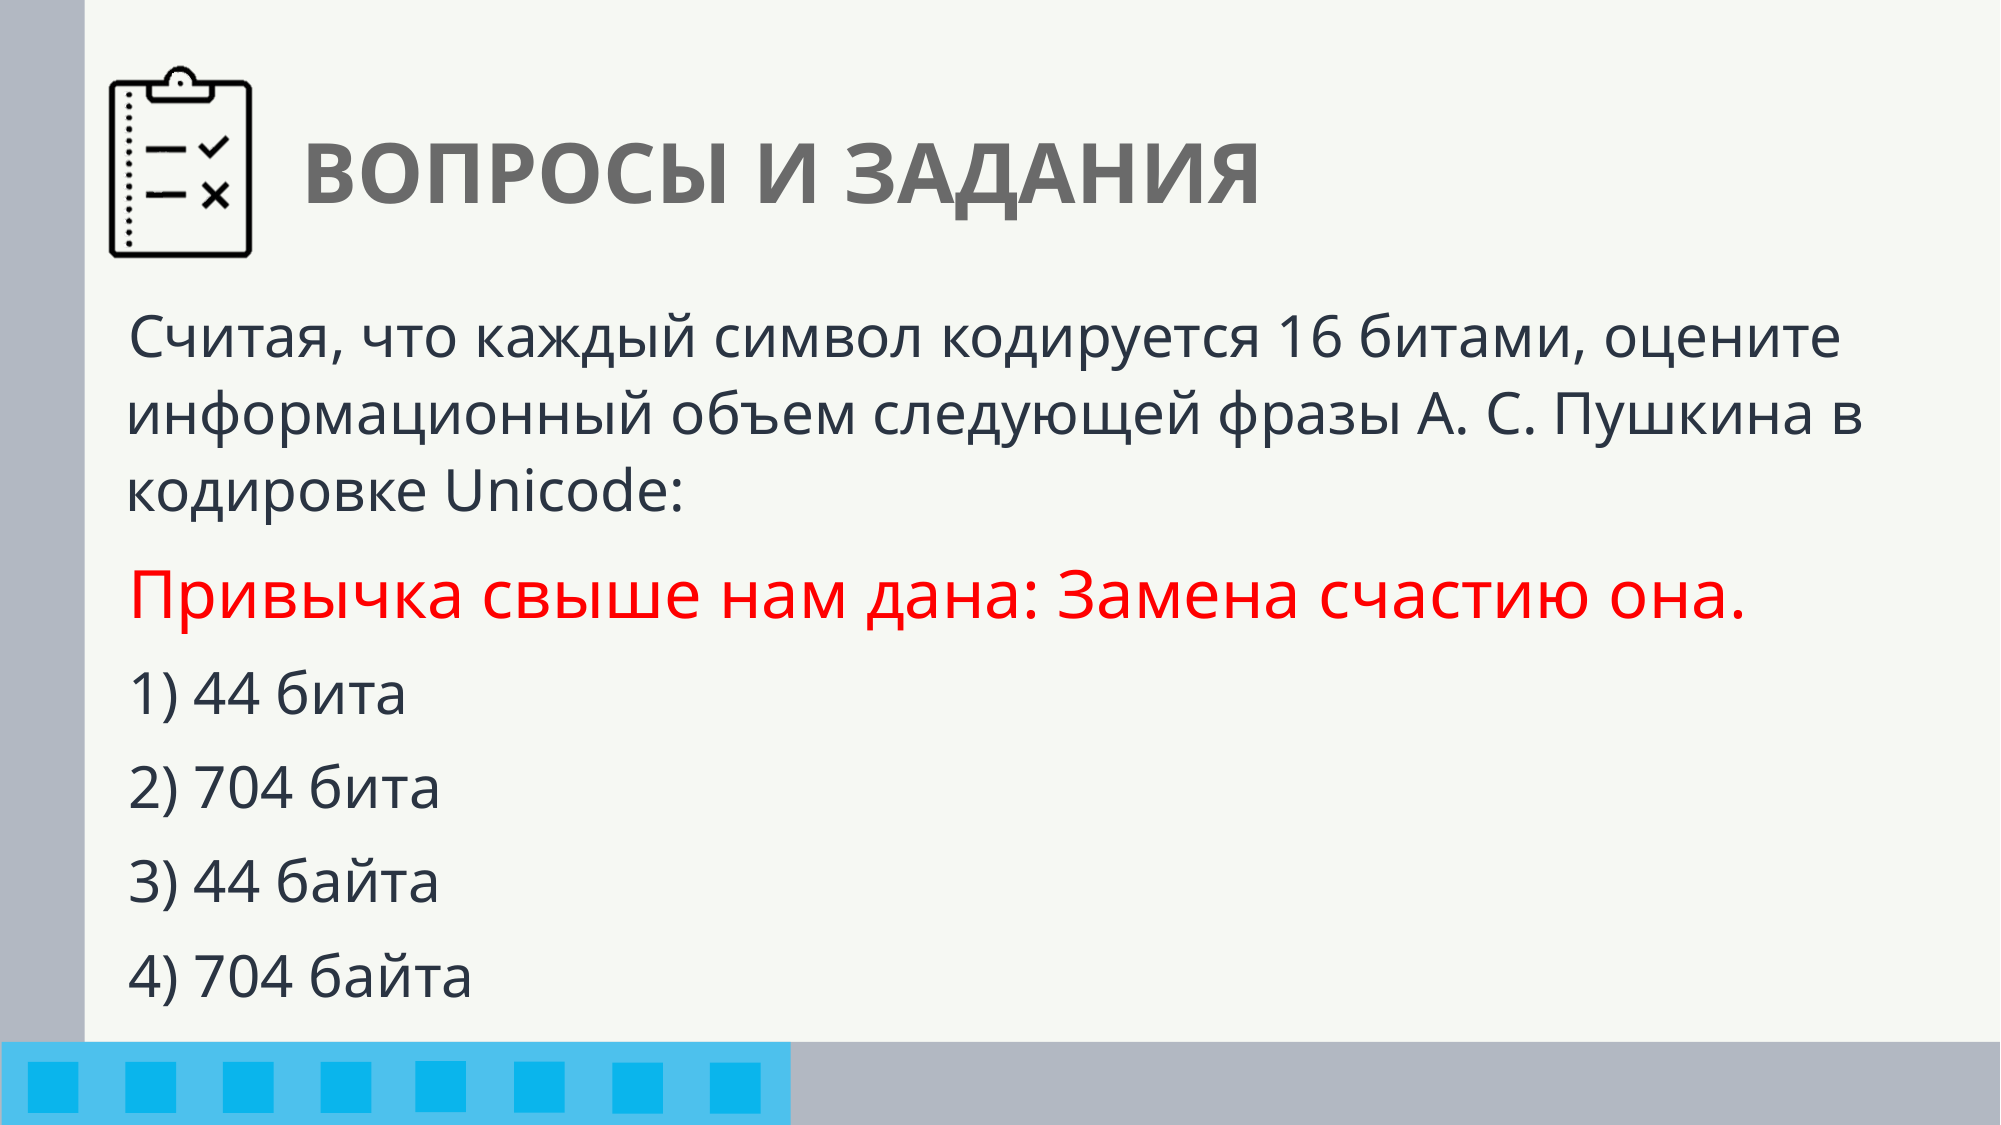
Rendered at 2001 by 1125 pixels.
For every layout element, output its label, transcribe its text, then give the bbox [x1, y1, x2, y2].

picture [85, 54, 286, 286]
list Считая, что каждый символ кодируется 16 битами, оцените информационный объем следующей фразы А. С. Пушкина в кодировке Unicode: Привычка свыше нам дана: Замена счастию она. 44 бита 704 бита 44 байта 704 байта [110, 285, 1892, 1017]
title ВОПРОСЫ И ЗАДАНИЯ [285, 67, 1892, 285]
